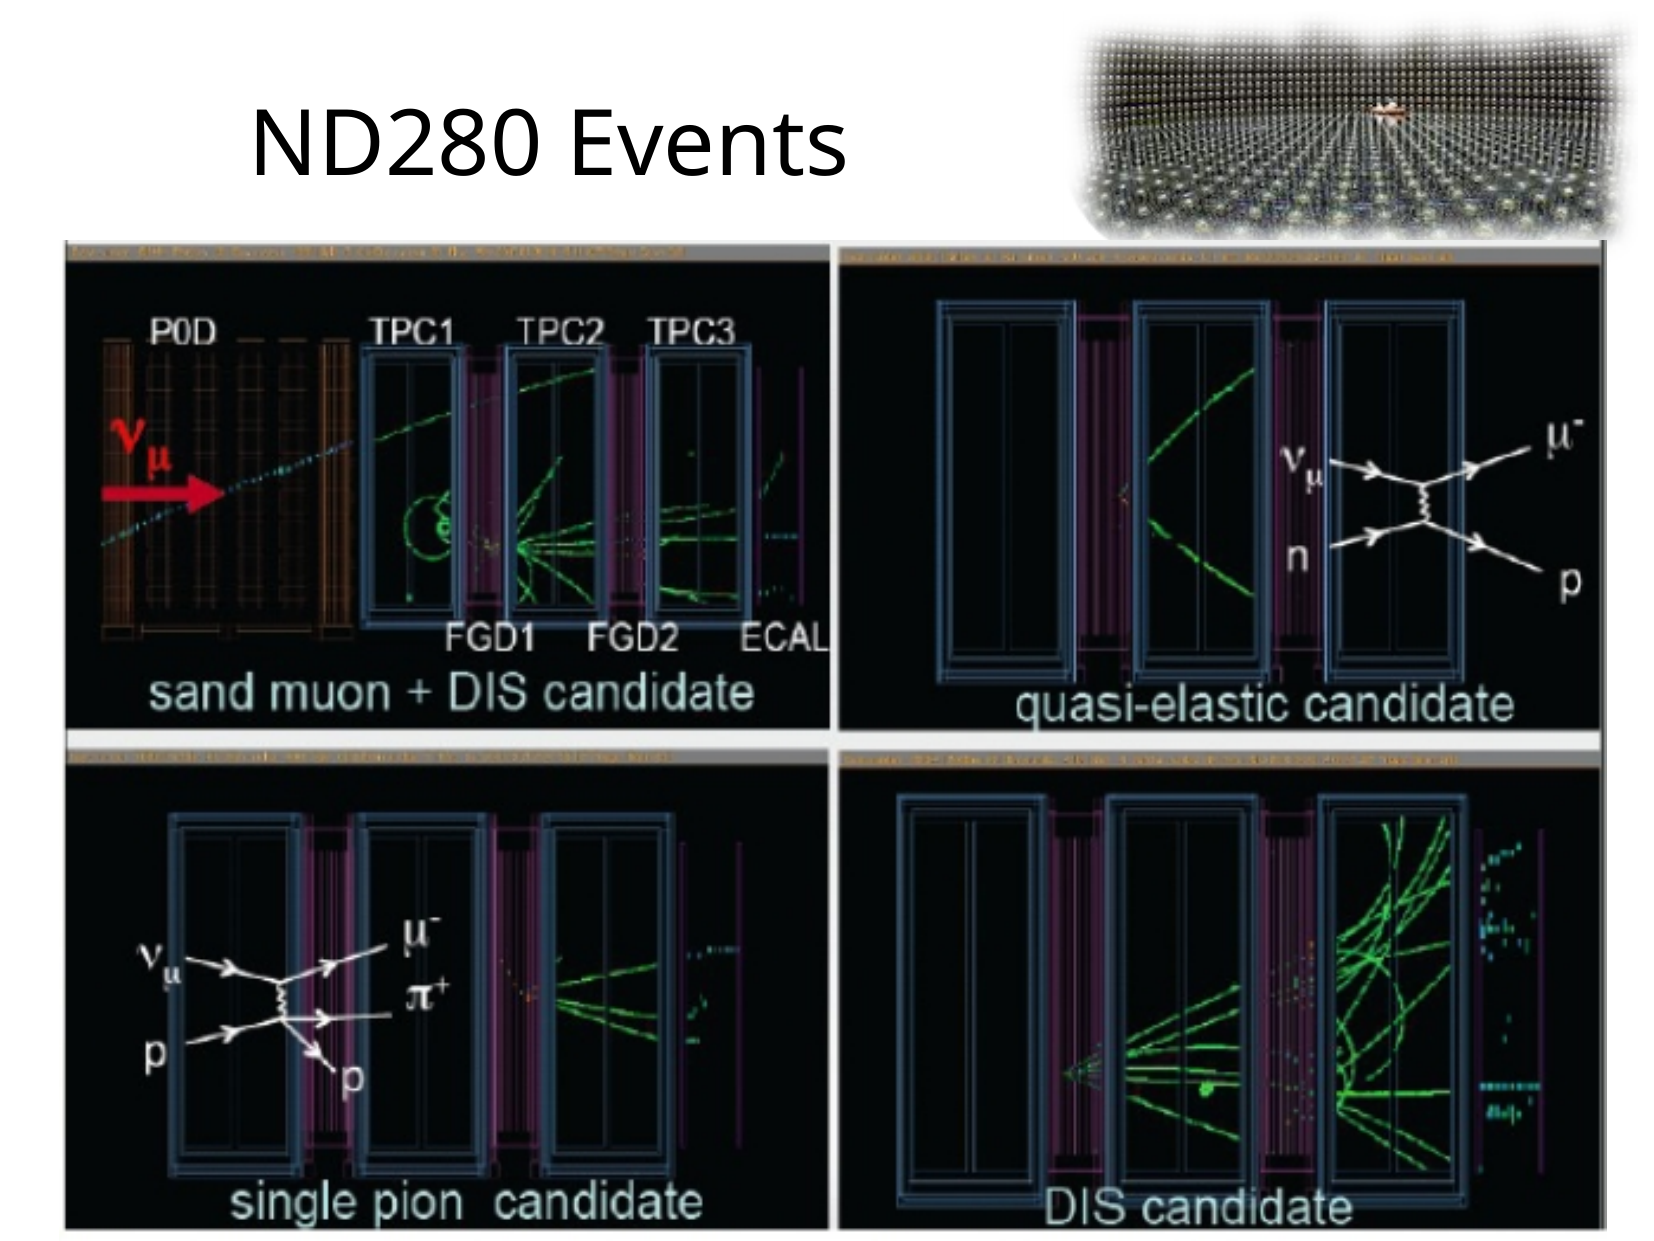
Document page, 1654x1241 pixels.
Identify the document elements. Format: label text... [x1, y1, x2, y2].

title ND280 Events [23, 23, 1075, 257]
picture [59, 11, 1638, 1241]
